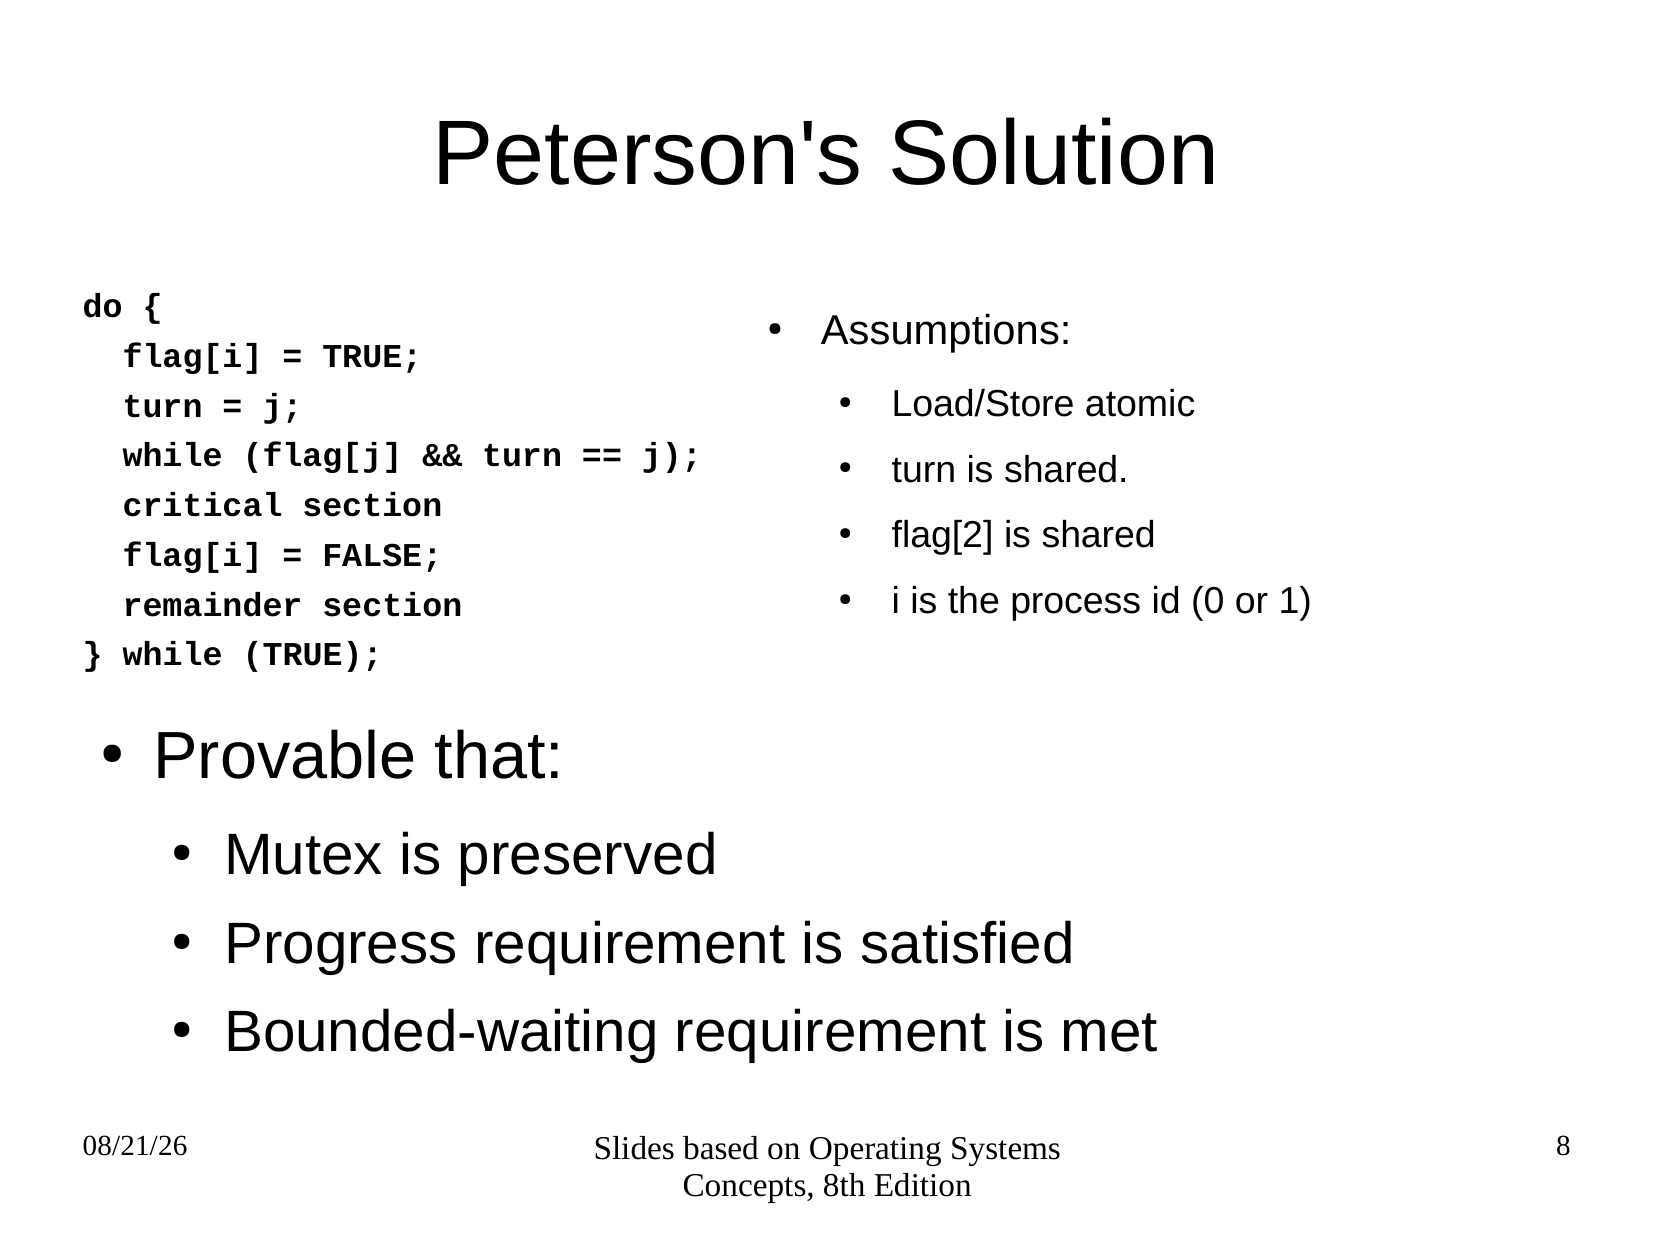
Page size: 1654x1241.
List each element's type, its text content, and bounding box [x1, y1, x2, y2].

title Peterson's Solution [82, 49, 1571, 257]
list Assumptions: Load/Store atomic turn is shared. flag[2] is shared i is the process id (0 or 1) [750, 306, 1561, 697]
list do { flag[i] = TRUE; turn = j; while (flag[j] && turn == j); critical section flag[i] = FALSE; remainder section } while (TRUE); [82, 290, 766, 681]
list Provable that: Mutex is preserved Progress requirement is satisfied Bounded-waiting requirement is met [82, 717, 1571, 1109]
